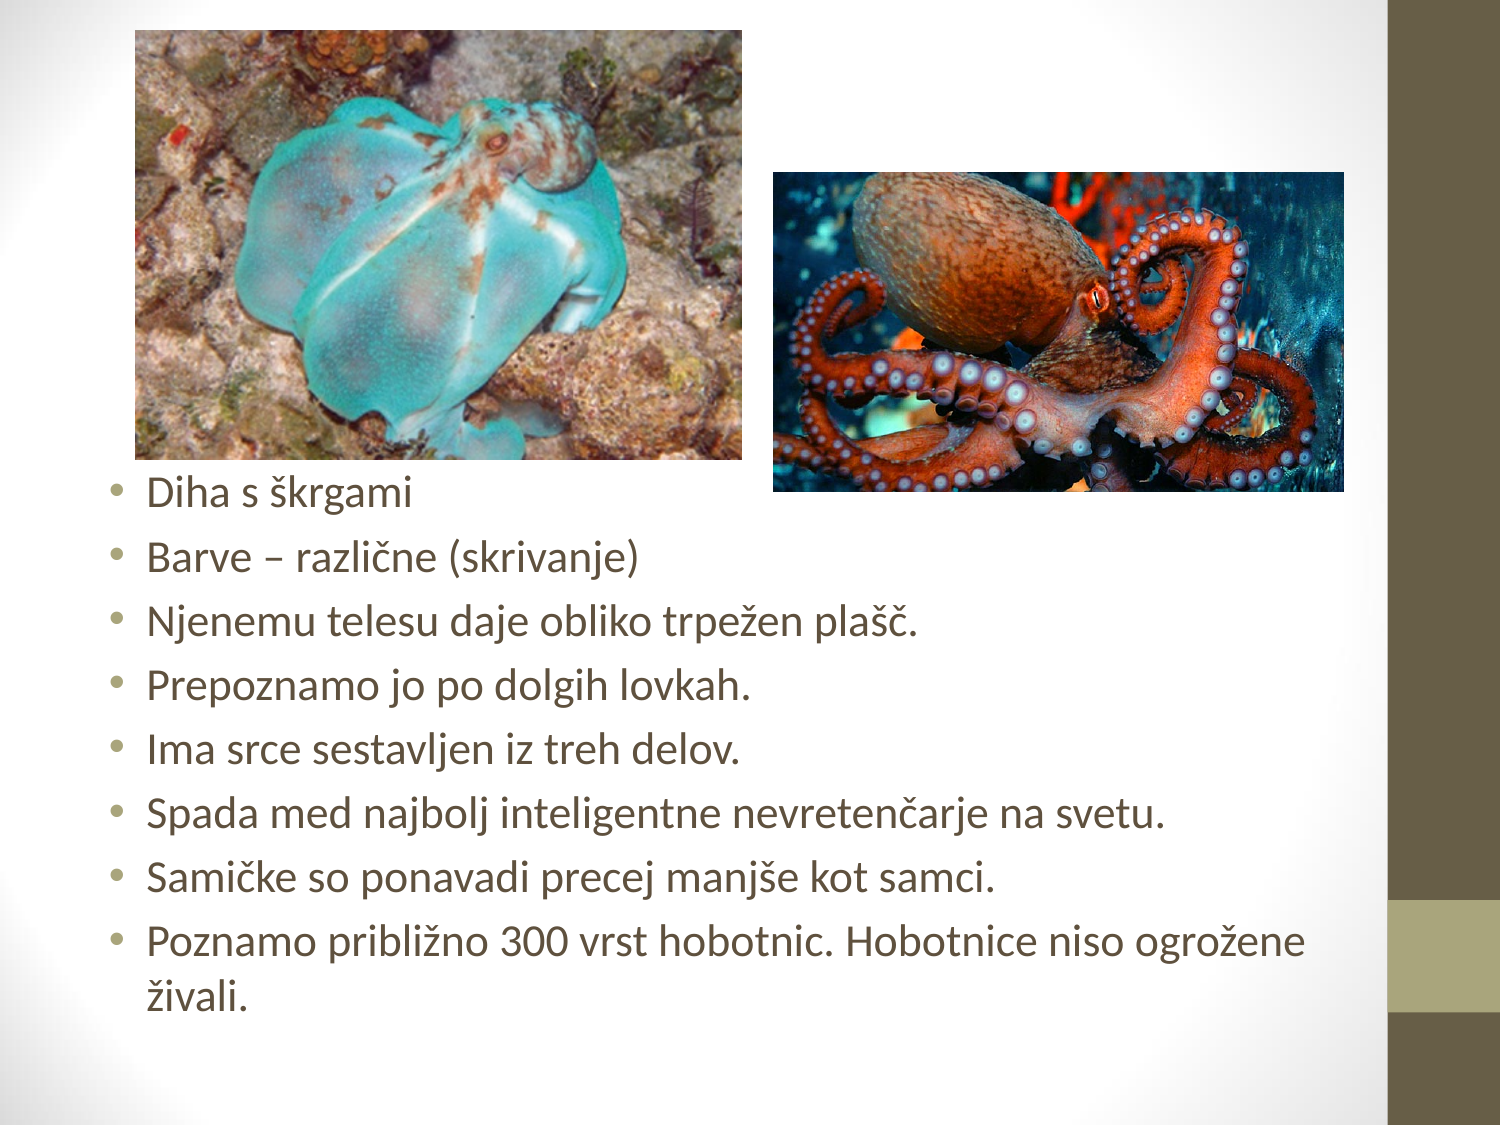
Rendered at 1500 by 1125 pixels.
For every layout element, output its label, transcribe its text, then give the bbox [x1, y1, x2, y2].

picture [0, 0, 1387, 1125]
list Diha s škrgami Barve – različne (skrivanje) Njenemu telesu daje obliko trpežen plašč. Prepoznamo jo po dolgih lovkah. Ima srce sestavljen iz treh delov. Spada med najbolj inteligentne nevretenčarje na svetu. Samičke so ponavadi precej manjše kot samci. Poznamo približno 300 vrst hobotnic. Hobotnice niso ogrožene živali. [75, 262, 1325, 1050]
